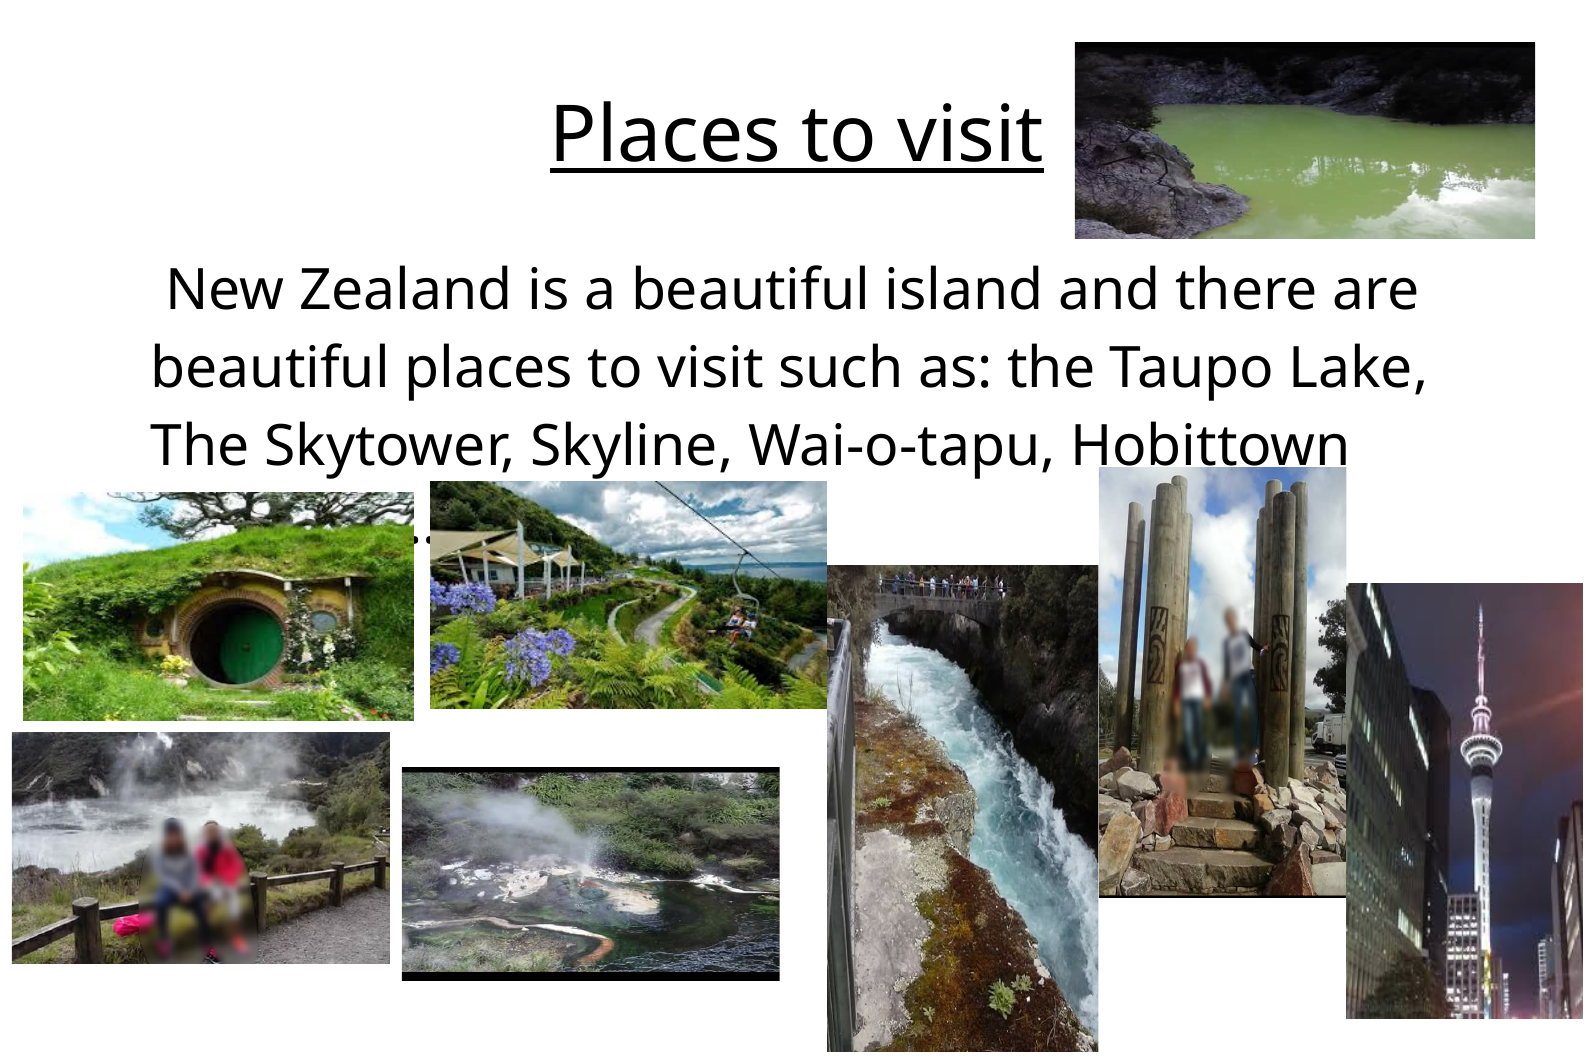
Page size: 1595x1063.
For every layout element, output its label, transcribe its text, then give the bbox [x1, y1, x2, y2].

title Places to visit [79, 42, 1074, 220]
list New Zealand is a beautiful island and there are beautiful places to visit such as: the Taupo Lake, The Skytower, Skyline, Wai-o-tapu, Hobittown movie ect.. [79, 248, 1515, 584]
picture [430, 467, 1583, 1052]
picture [1074, 42, 1536, 239]
picture [11, 732, 390, 964]
picture [401, 767, 780, 981]
picture [23, 492, 414, 721]
